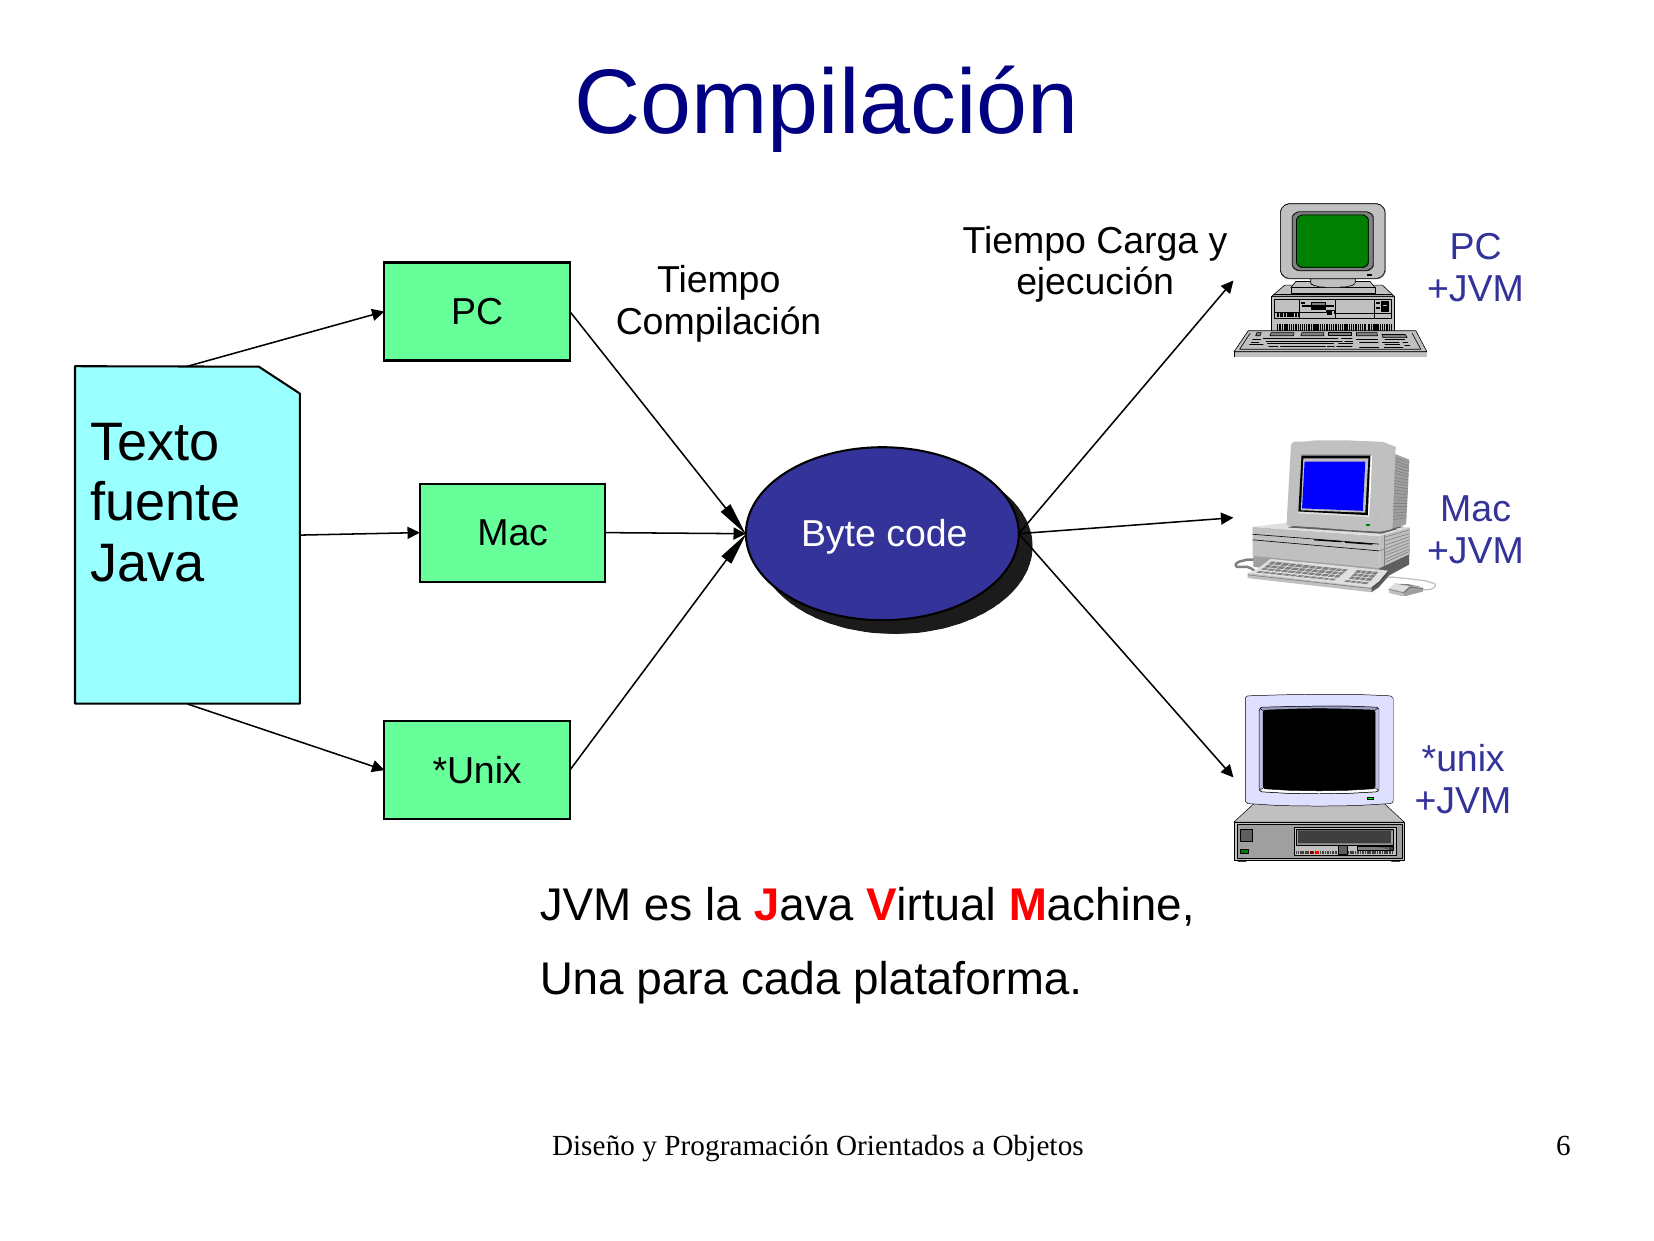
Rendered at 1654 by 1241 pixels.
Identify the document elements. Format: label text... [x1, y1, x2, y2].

text_box Byte code [745, 447, 1019, 621]
text_box *unix +JVM [1399, 729, 1527, 830]
text_box JVM es la Java Virtual Machine, Una para cada plataforma. [525, 871, 1271, 1013]
text_box Mac +JVM [1411, 480, 1540, 580]
chart [1233, 693, 1405, 862]
text_box Mac [419, 483, 606, 582]
chart [1233, 203, 1429, 358]
text_box Tiempo Carga y ejecución [911, 211, 1279, 311]
text_box PC [384, 262, 570, 361]
text_box PC +JVM [1411, 217, 1540, 317]
text_box Tiempo Compilación [585, 250, 852, 351]
text_box *Unix [384, 721, 570, 820]
text_box [75, 366, 300, 403]
chart [1233, 439, 1438, 596]
text_box Texto fuente Java [75, 403, 300, 601]
title Compilación [82, 44, 1571, 159]
text_box [75, 601, 300, 704]
